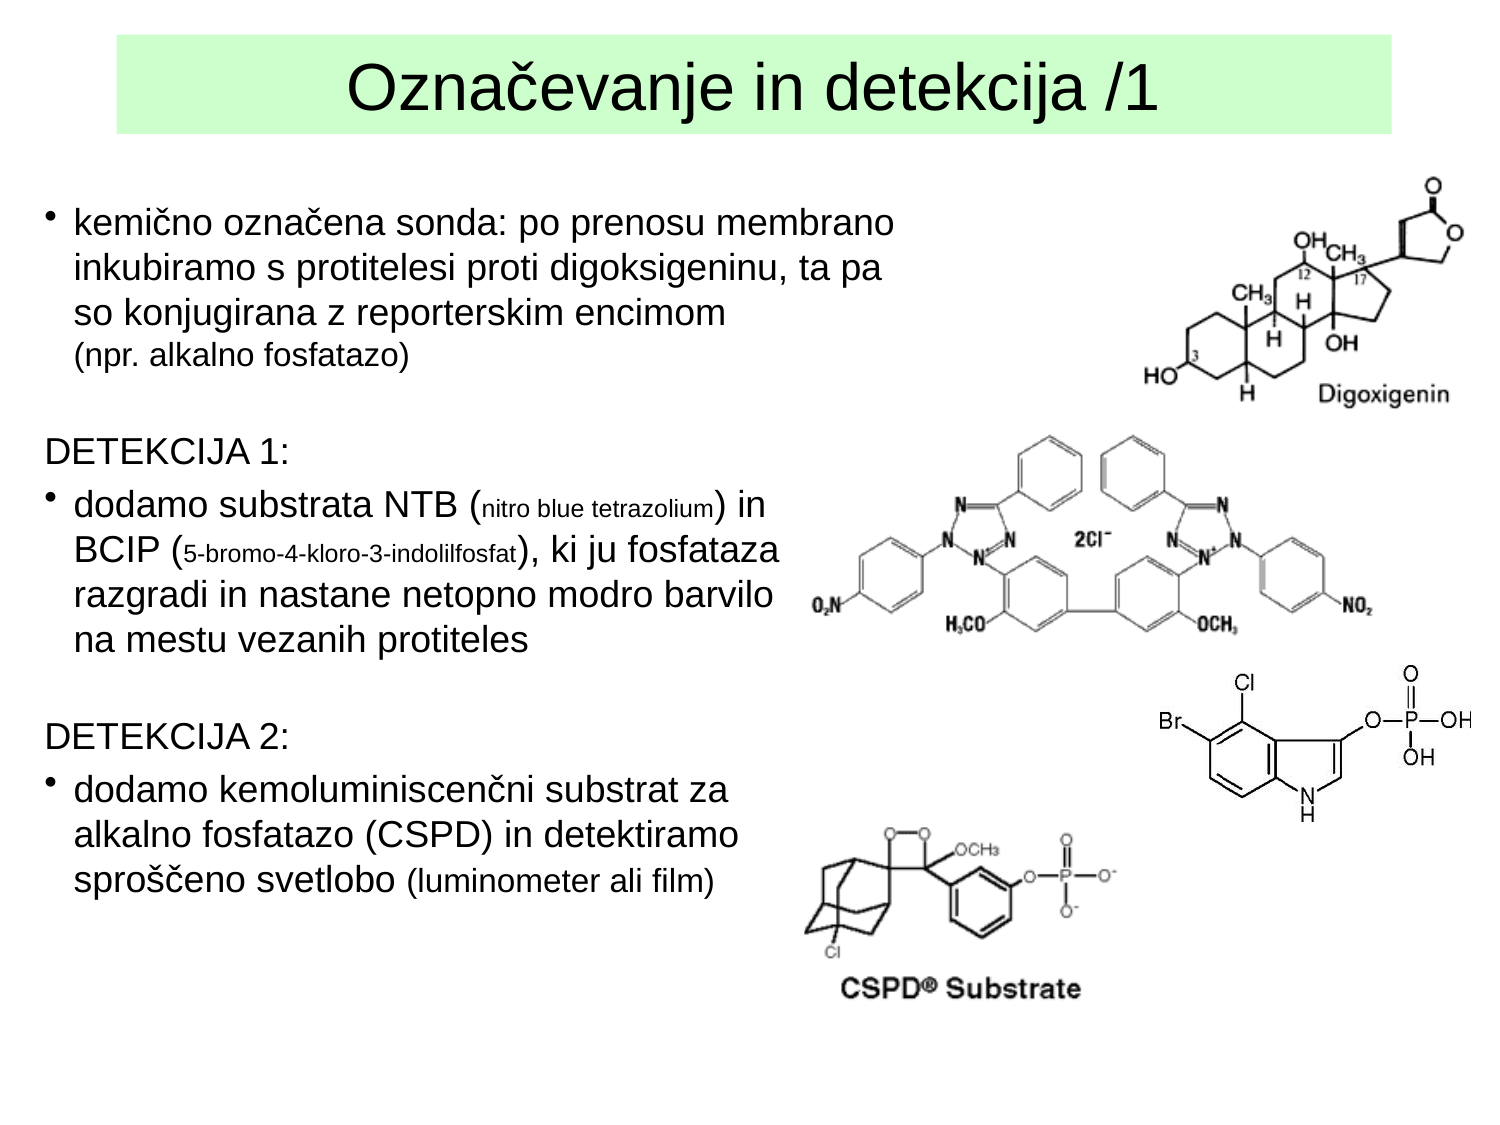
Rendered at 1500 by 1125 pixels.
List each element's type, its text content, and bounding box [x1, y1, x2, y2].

list kemično označena sonda: po prenosu membrano inkubiramo s protitelesi proti digoksigeninu, ta pa so konjugirana z reporterskim encimom (npr. alkalno fosfatazo) DETEKCIJA 1: dodamo substrata NTB (nitro blue tetrazolium) in BCIP (5-bromo-4-kloro-3-indolilfosfat), ki ju fosfataza razgradi in nastane netopno modro barvilo na mestu vezanih protiteles DETEKCIJA 2: dodamo kemoluminiscenčni substrat za alkalno fosfatazo (CSPD) in detektiramo sproščeno svetlobo (luminometer ali film) [29, 190, 1450, 1091]
picture [804, 821, 1119, 1005]
title Označevanje in detekcija /1 [116, 34, 1392, 134]
picture [809, 432, 1471, 822]
picture [1128, 172, 1471, 416]
